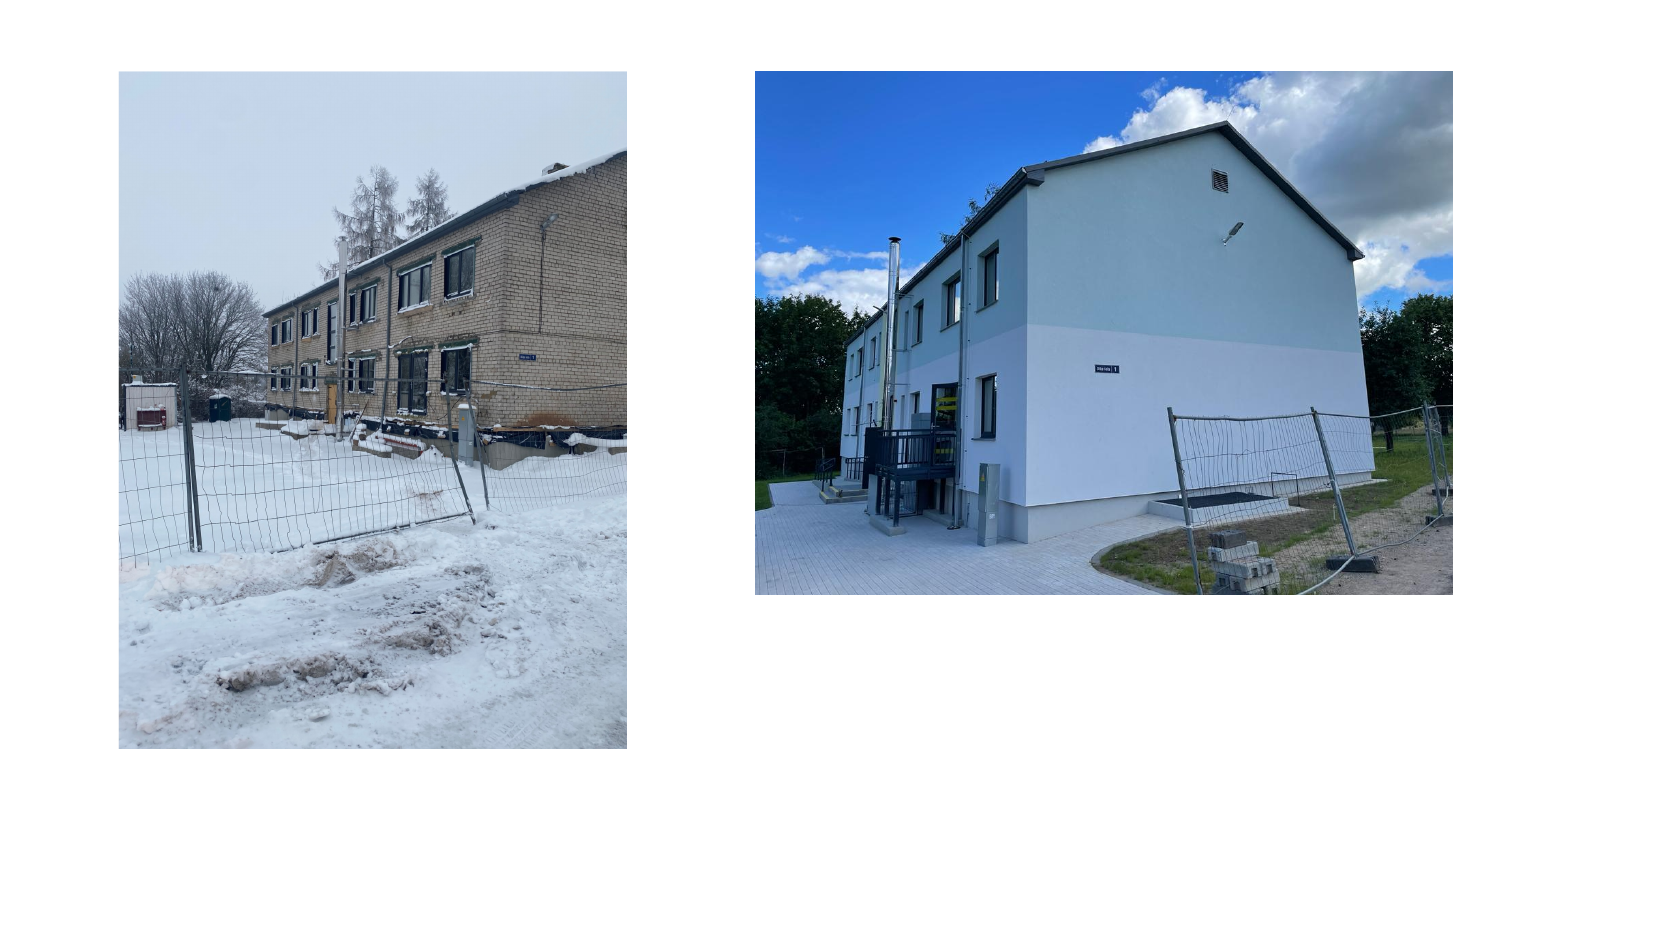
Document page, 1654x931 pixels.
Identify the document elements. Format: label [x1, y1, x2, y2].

picture [755, 71, 1453, 595]
picture [118, 71, 627, 749]
